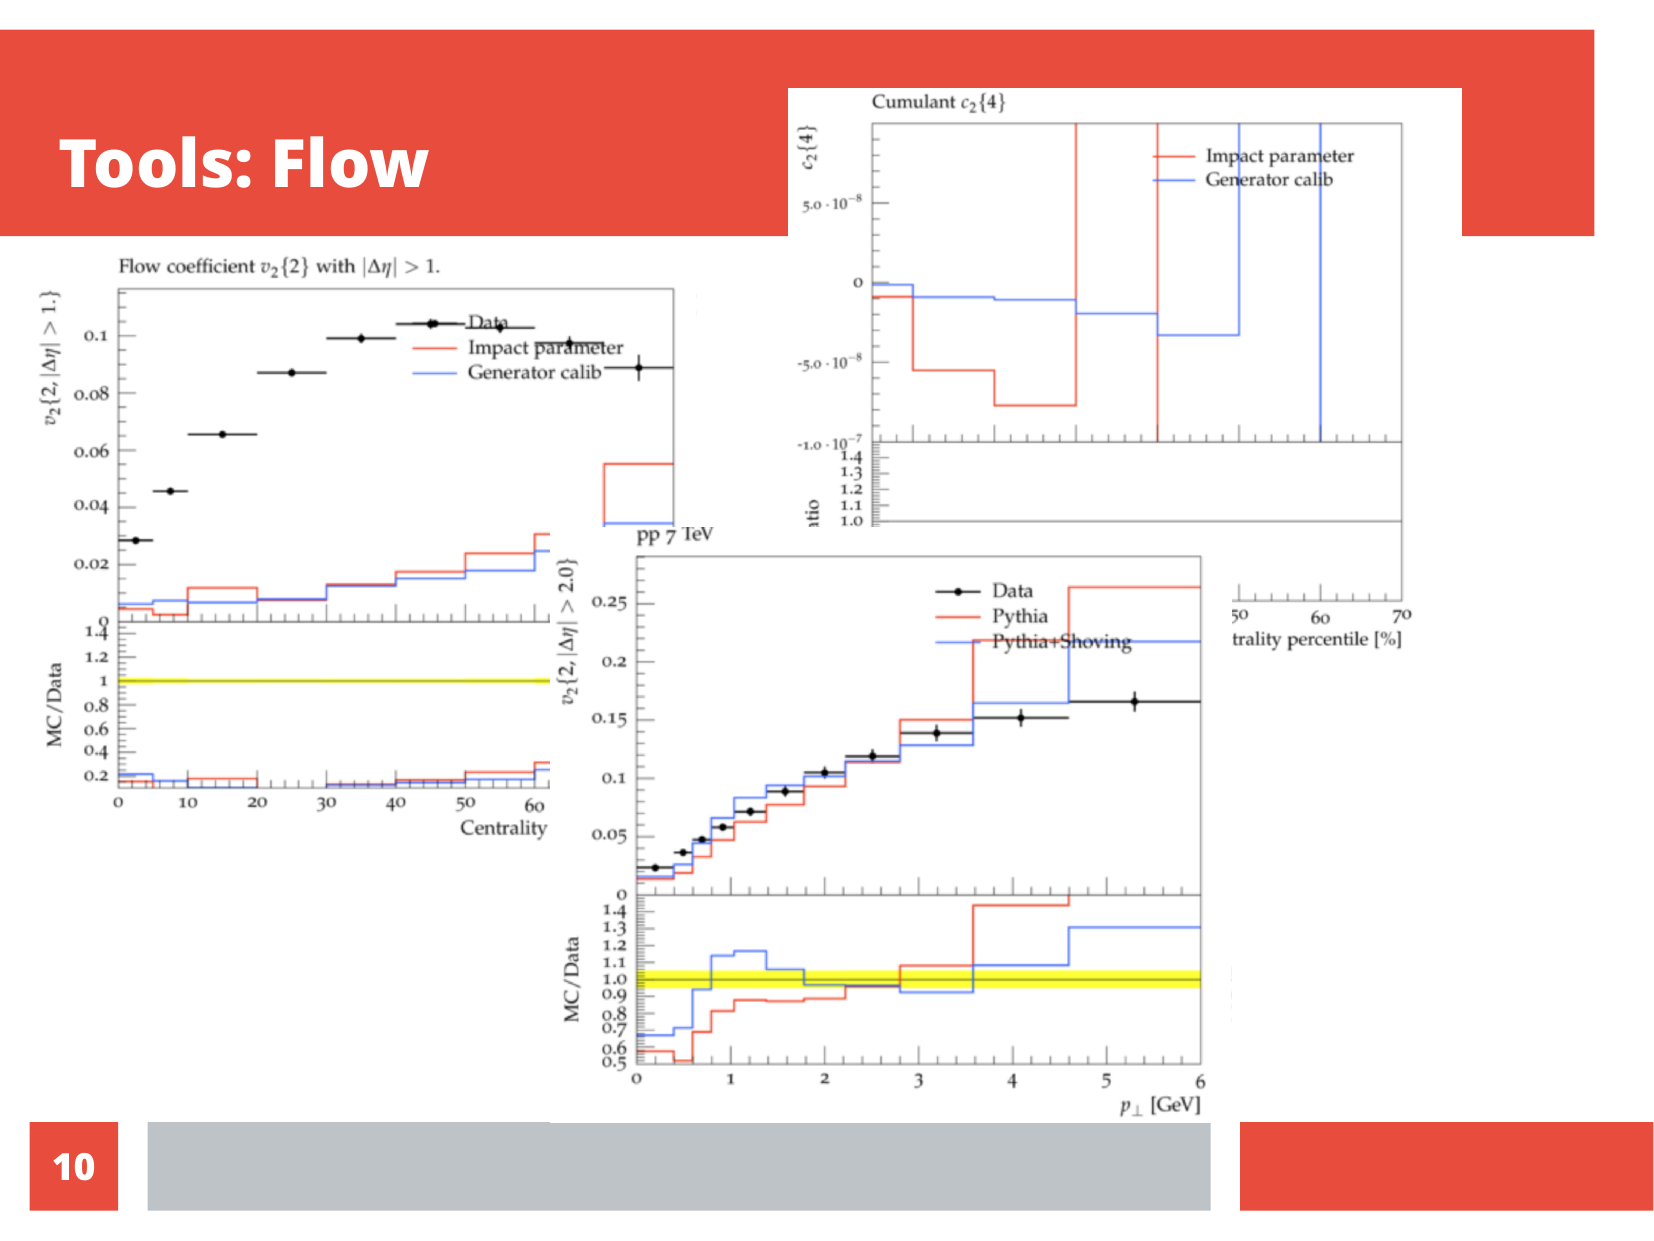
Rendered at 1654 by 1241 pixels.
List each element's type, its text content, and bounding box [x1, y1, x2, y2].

title Tools: Flow [59, 59, 1595, 207]
picture [33, 88, 1462, 1123]
